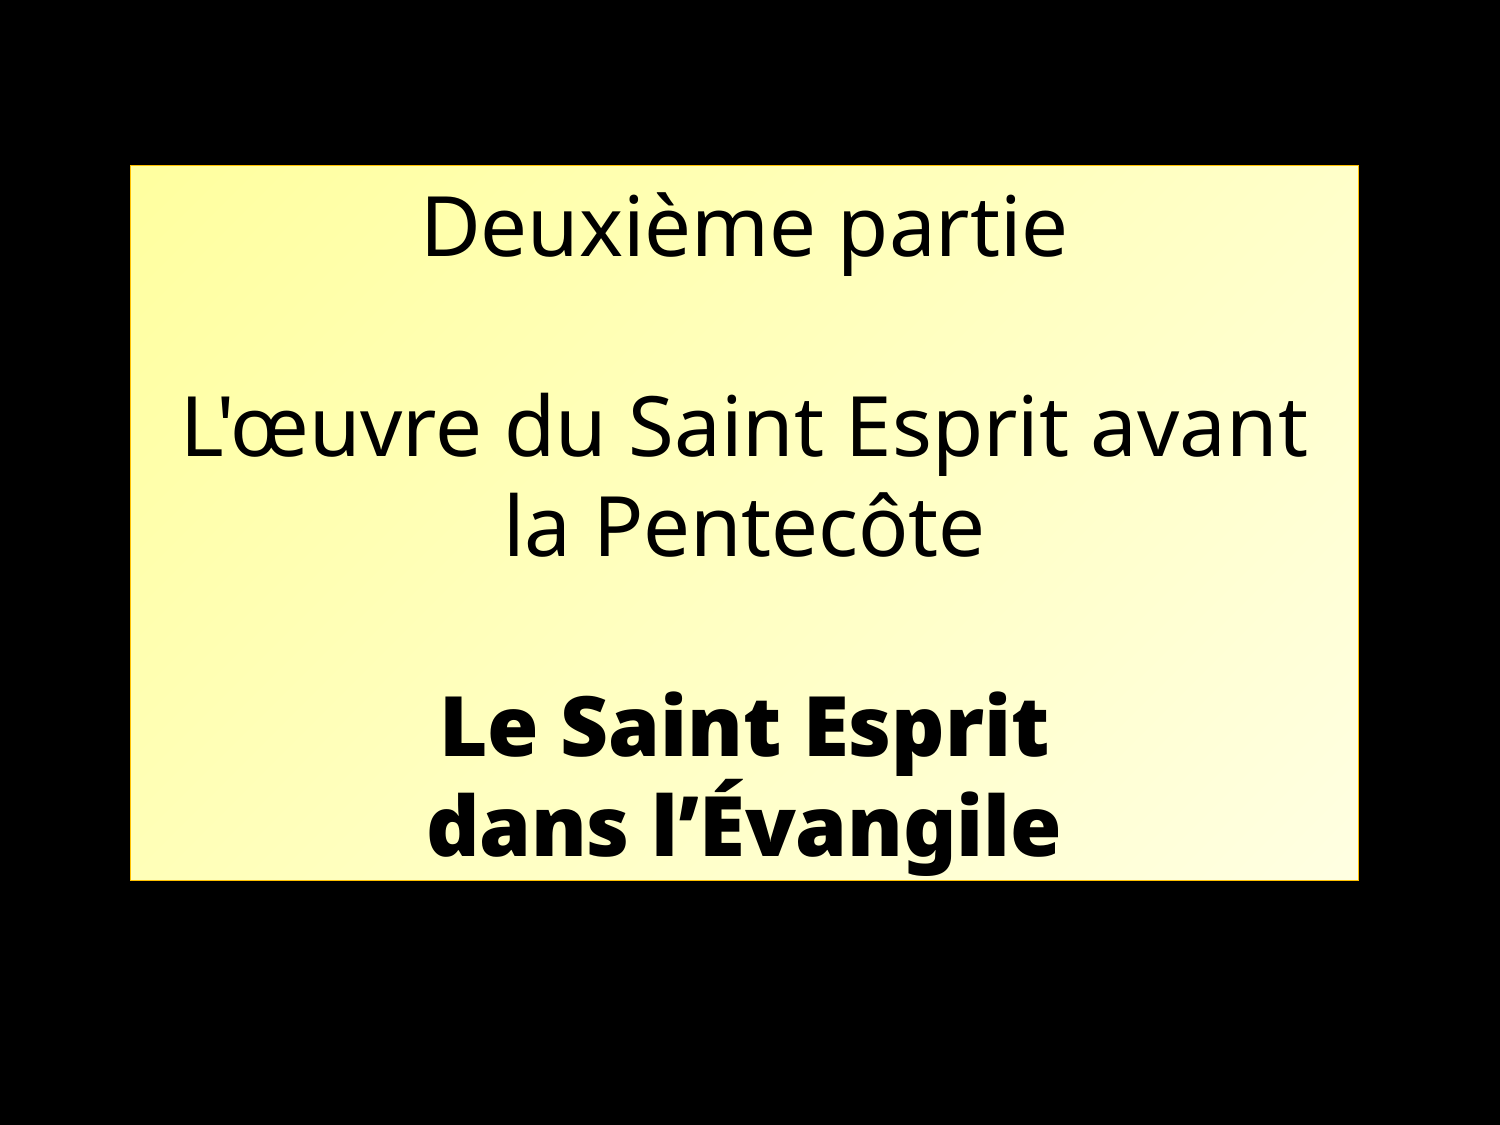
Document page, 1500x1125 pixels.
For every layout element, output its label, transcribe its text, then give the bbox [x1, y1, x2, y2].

text_box Deuxième partie L'œuvre du Saint Esprit avant la Pentecôte Le Saint Esprit dans l’Évangile [130, 165, 1359, 881]
